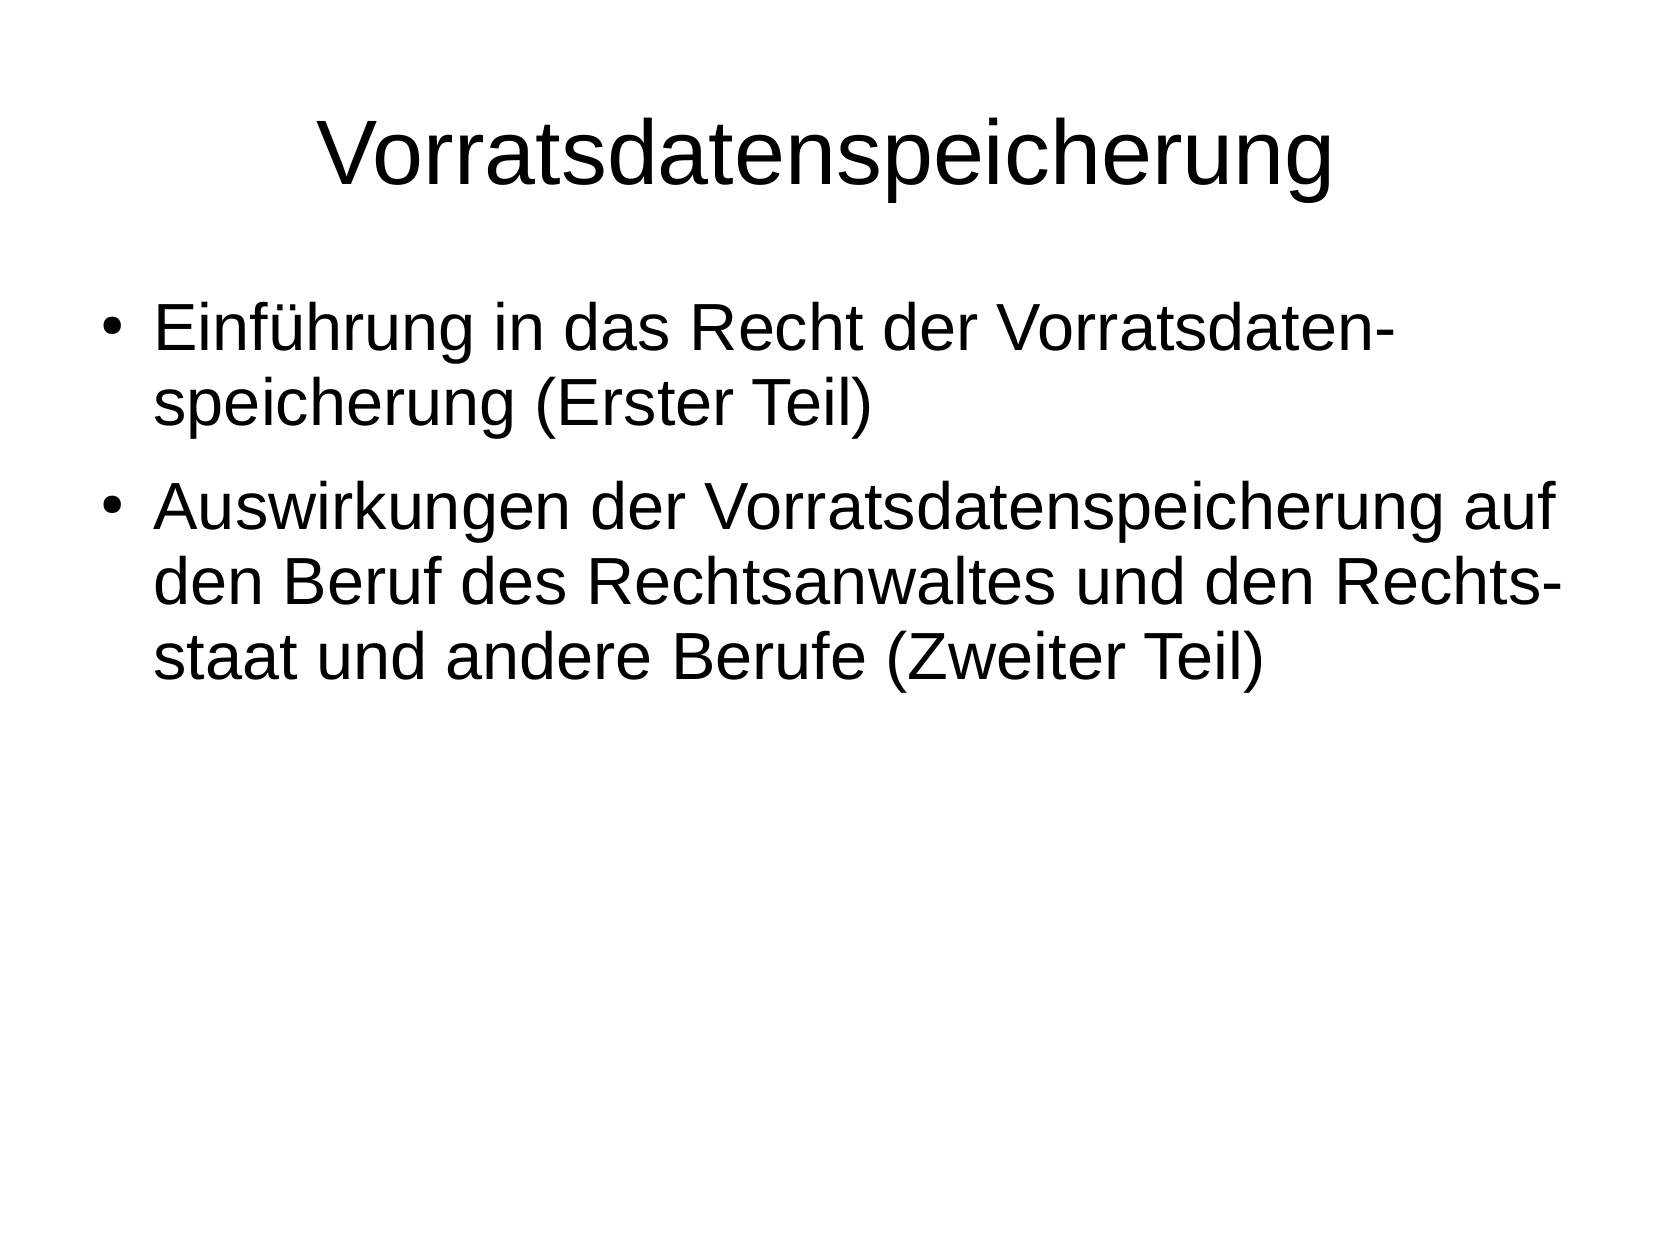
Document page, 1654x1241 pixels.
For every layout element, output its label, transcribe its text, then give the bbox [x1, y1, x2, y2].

title Vorratsdatenspeicherung [82, 49, 1571, 257]
list Einführung in das Recht der Vorratsdaten-speicherung (Erster Teil) Auswirkungen der Vorratsdatenspeicherung auf den Beruf des Rechtsanwaltes und den Rechts-staat und andere Berufe (Zweiter Teil) [82, 290, 1571, 1094]
